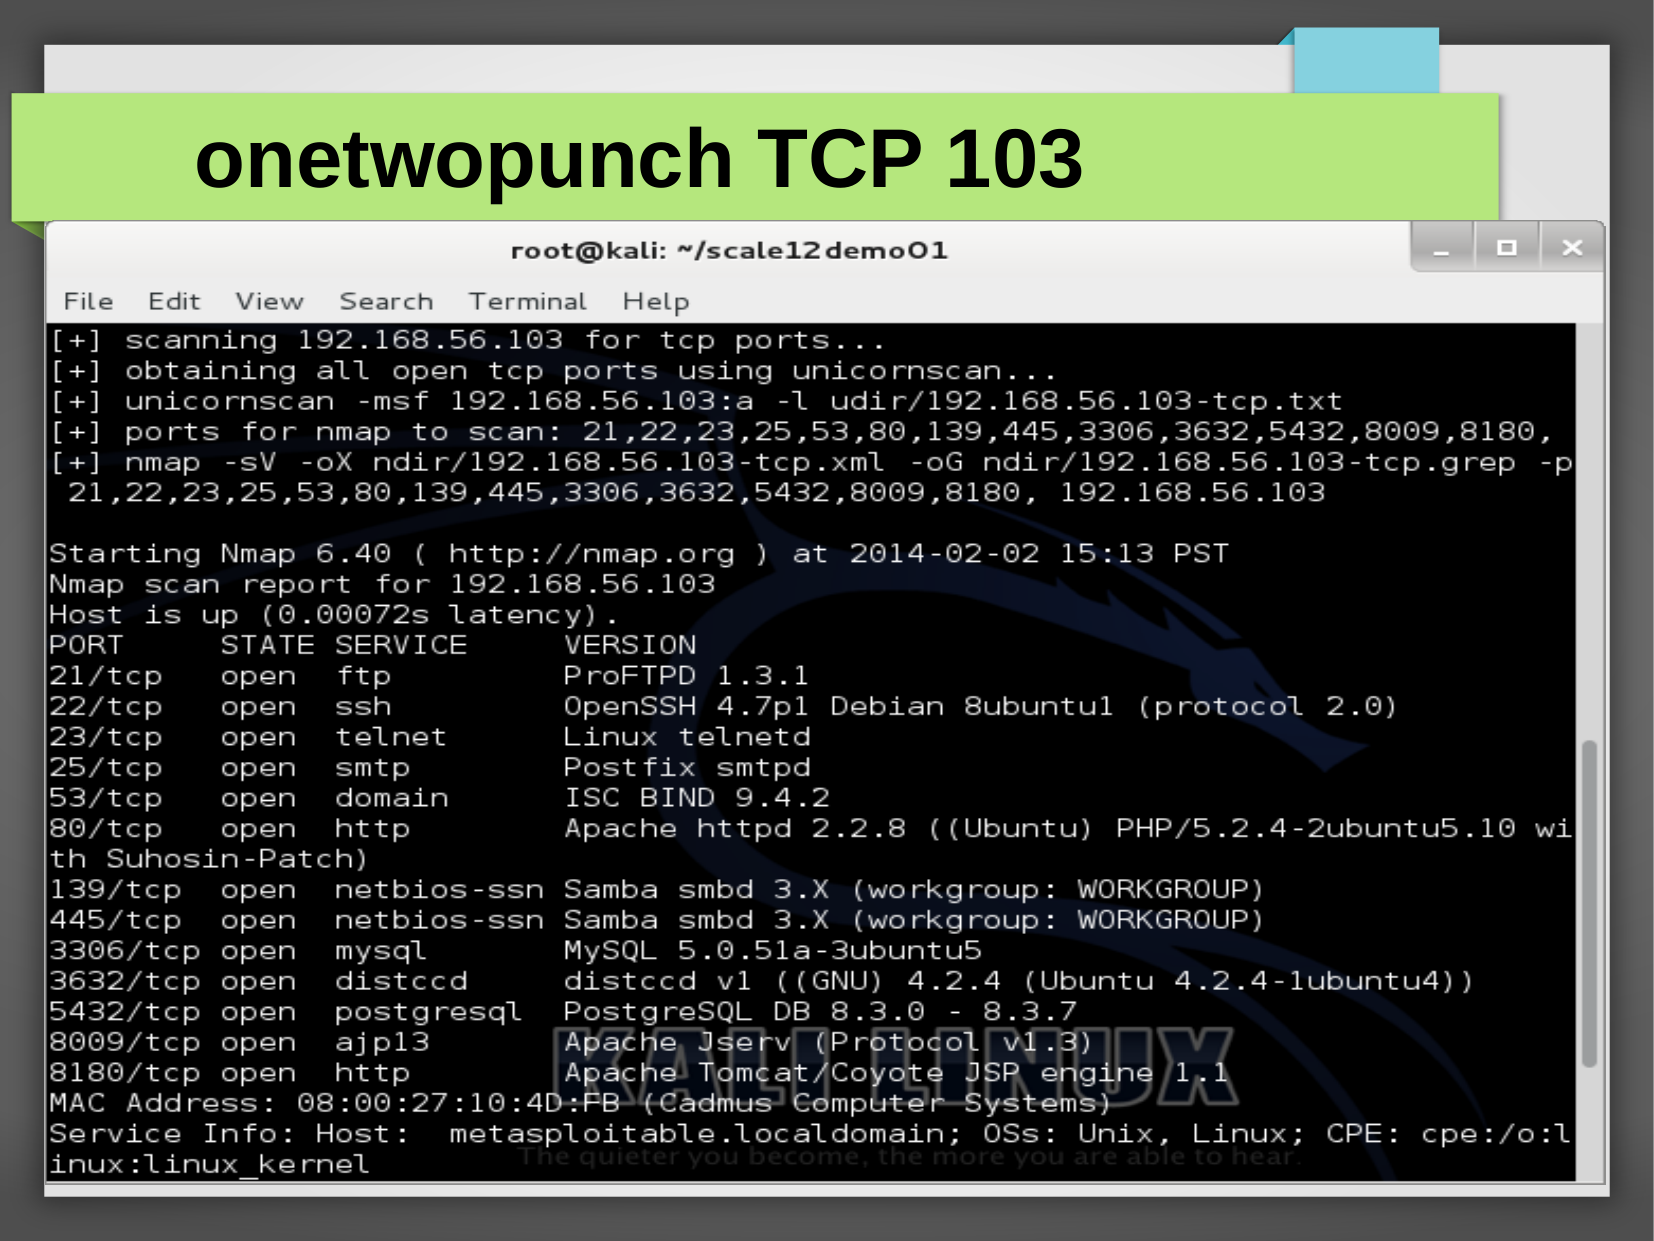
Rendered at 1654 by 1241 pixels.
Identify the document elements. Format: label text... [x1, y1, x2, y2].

picture [0, 0, 1654, 1241]
text_box onetwopunch TCP 103 [180, 104, 1100, 213]
